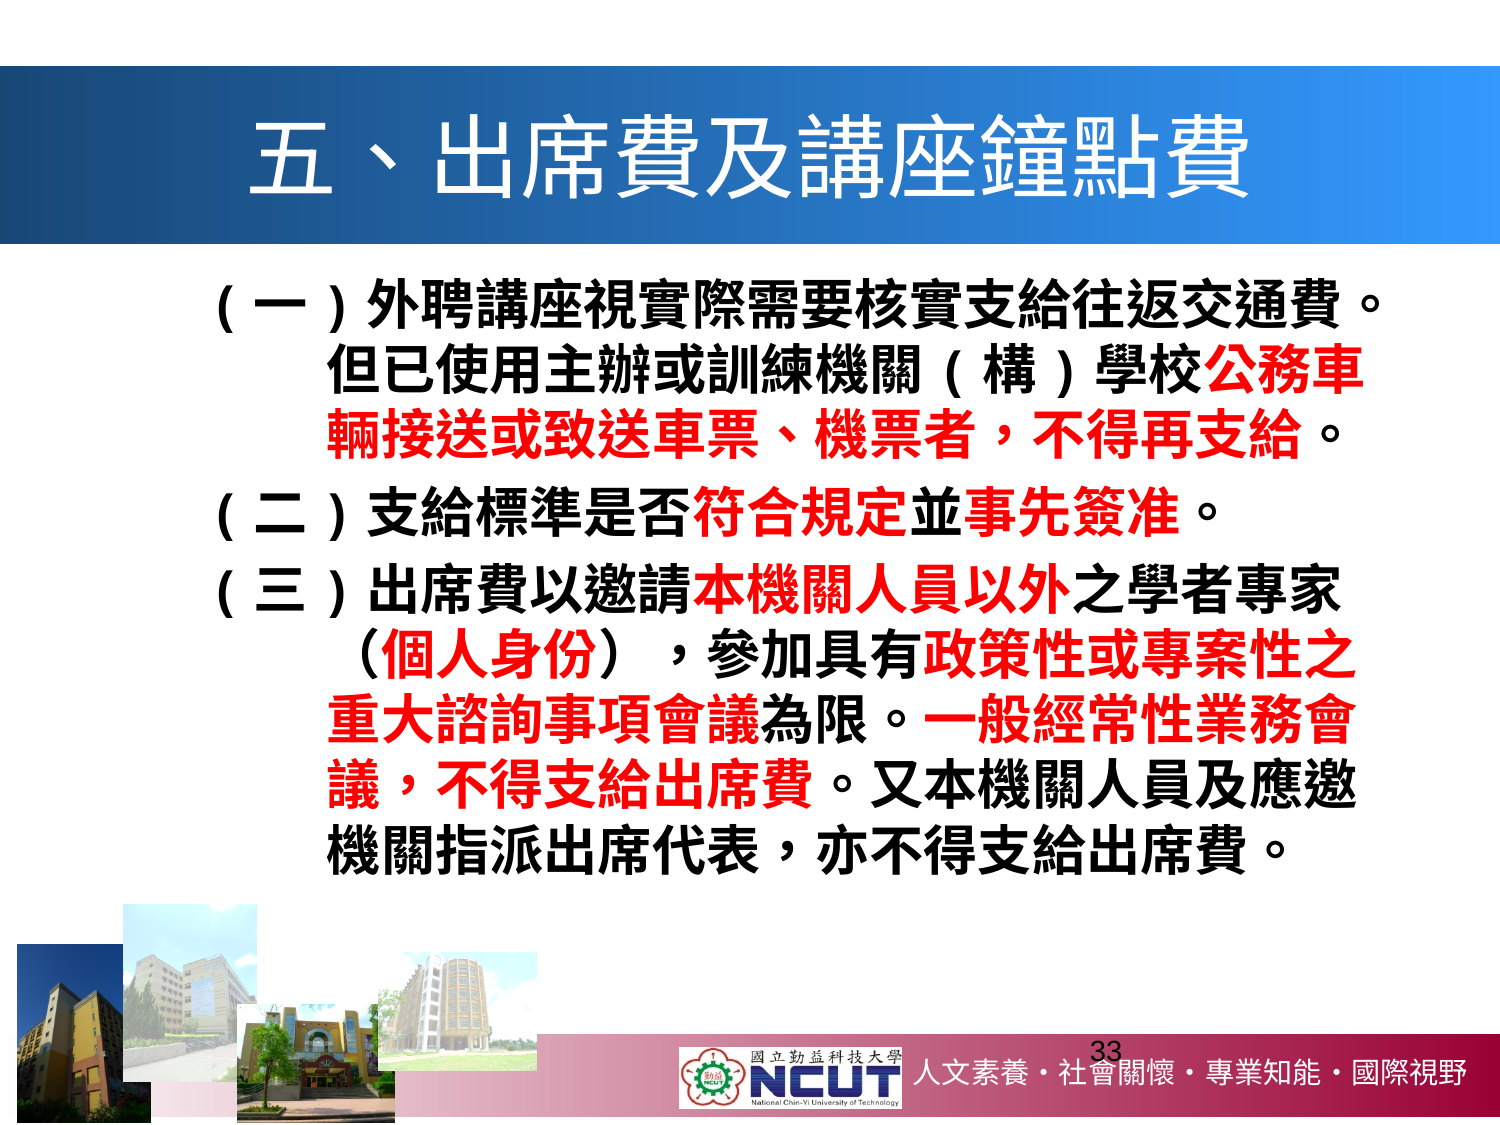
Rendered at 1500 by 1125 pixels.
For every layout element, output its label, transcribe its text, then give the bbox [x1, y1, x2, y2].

text_box [1074, 1024, 1426, 1103]
title 五、出席費及講座鐘點費 [0, 66, 1500, 244]
list (一)外聘講座視實際需要核實支給往返交通費。但已使用主辦或訓練機關(構)學校公務車輛接送或致送車票、機票者，不得再支給。 (二)支給標準是否符合規定並事先簽准。 (三)出席費以邀請本機關人員以外之學者專家（個人身份），參加具有政策性或專案性之重大諮詢事項會議為限。一般經常性業務會議，不得支給出席費。又本機關人員及應邀機關指派出席代表，亦不得支給出席費。 [75, 262, 1426, 1005]
